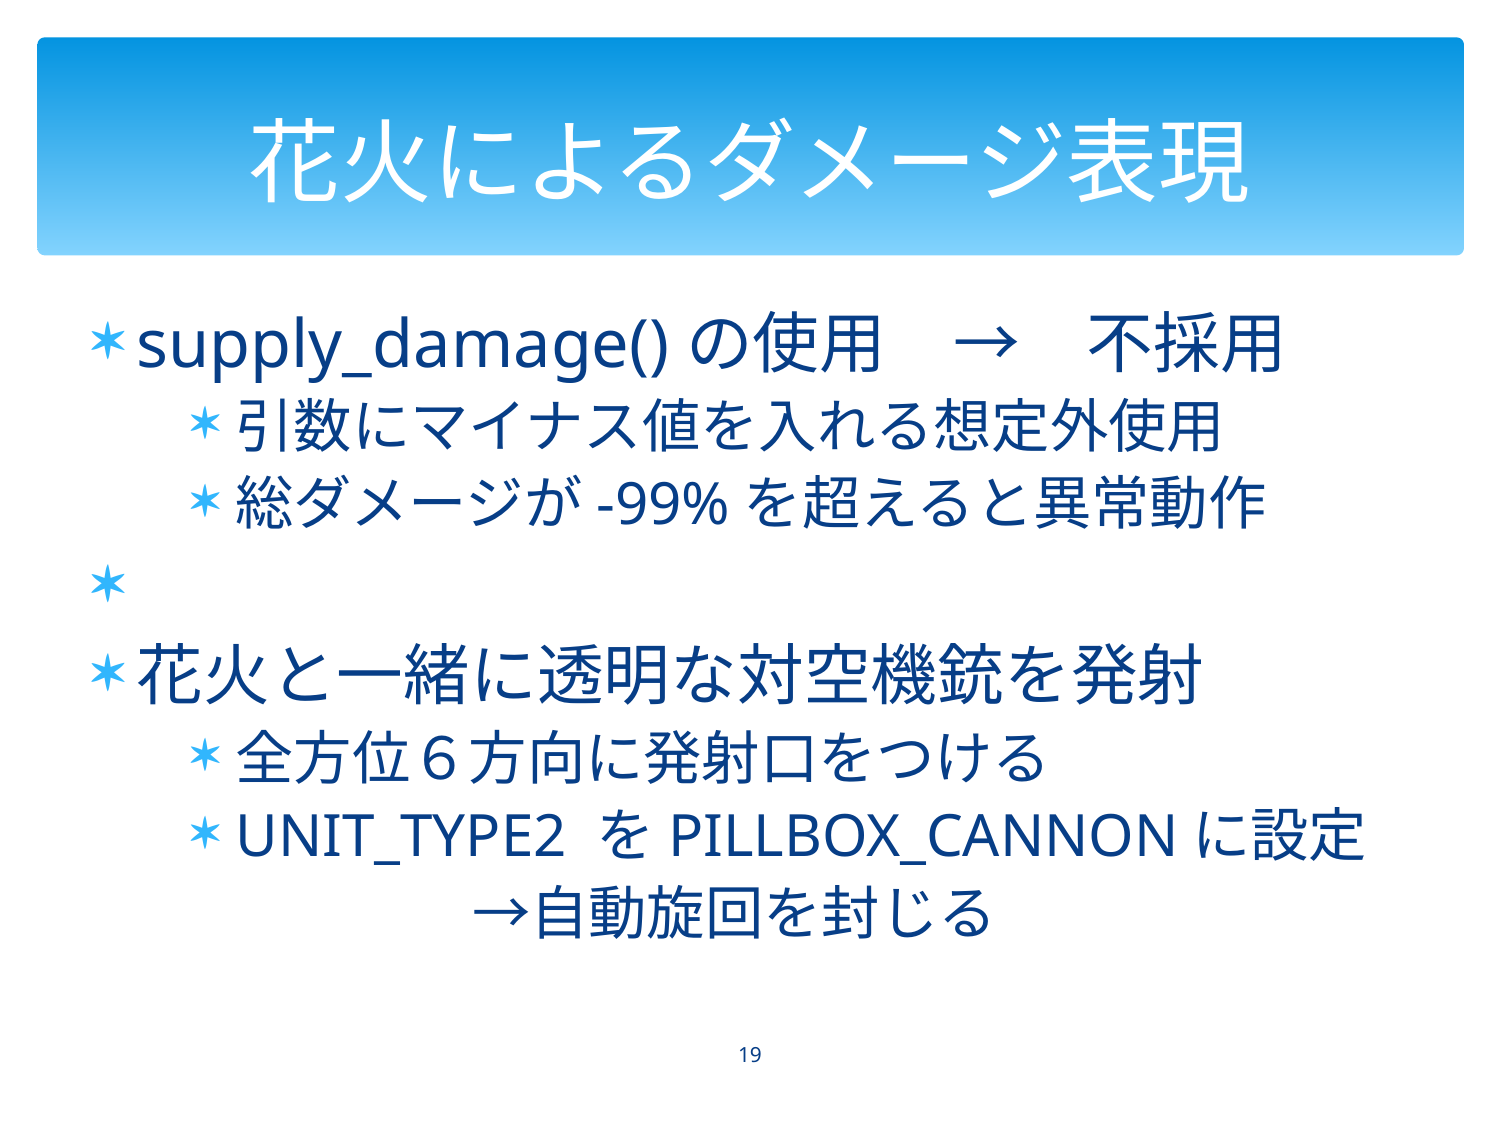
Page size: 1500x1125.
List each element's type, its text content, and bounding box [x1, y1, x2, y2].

text_box [654, 1025, 846, 1086]
title 花火によるダメージ表現 [75, 55, 1426, 262]
list supply_damage()の使用 → 不採用 引数にマイナス値を入れる想定外使用 総ダメージが-99%を超えると異常動作 花火と一緒に透明な対空機銃を発射 全方位６方向に発射口をつける UNIT_TYPE2 をPILLBOX_CANNONに設定 →自動旋回を封じる [76, 302, 1424, 1006]
